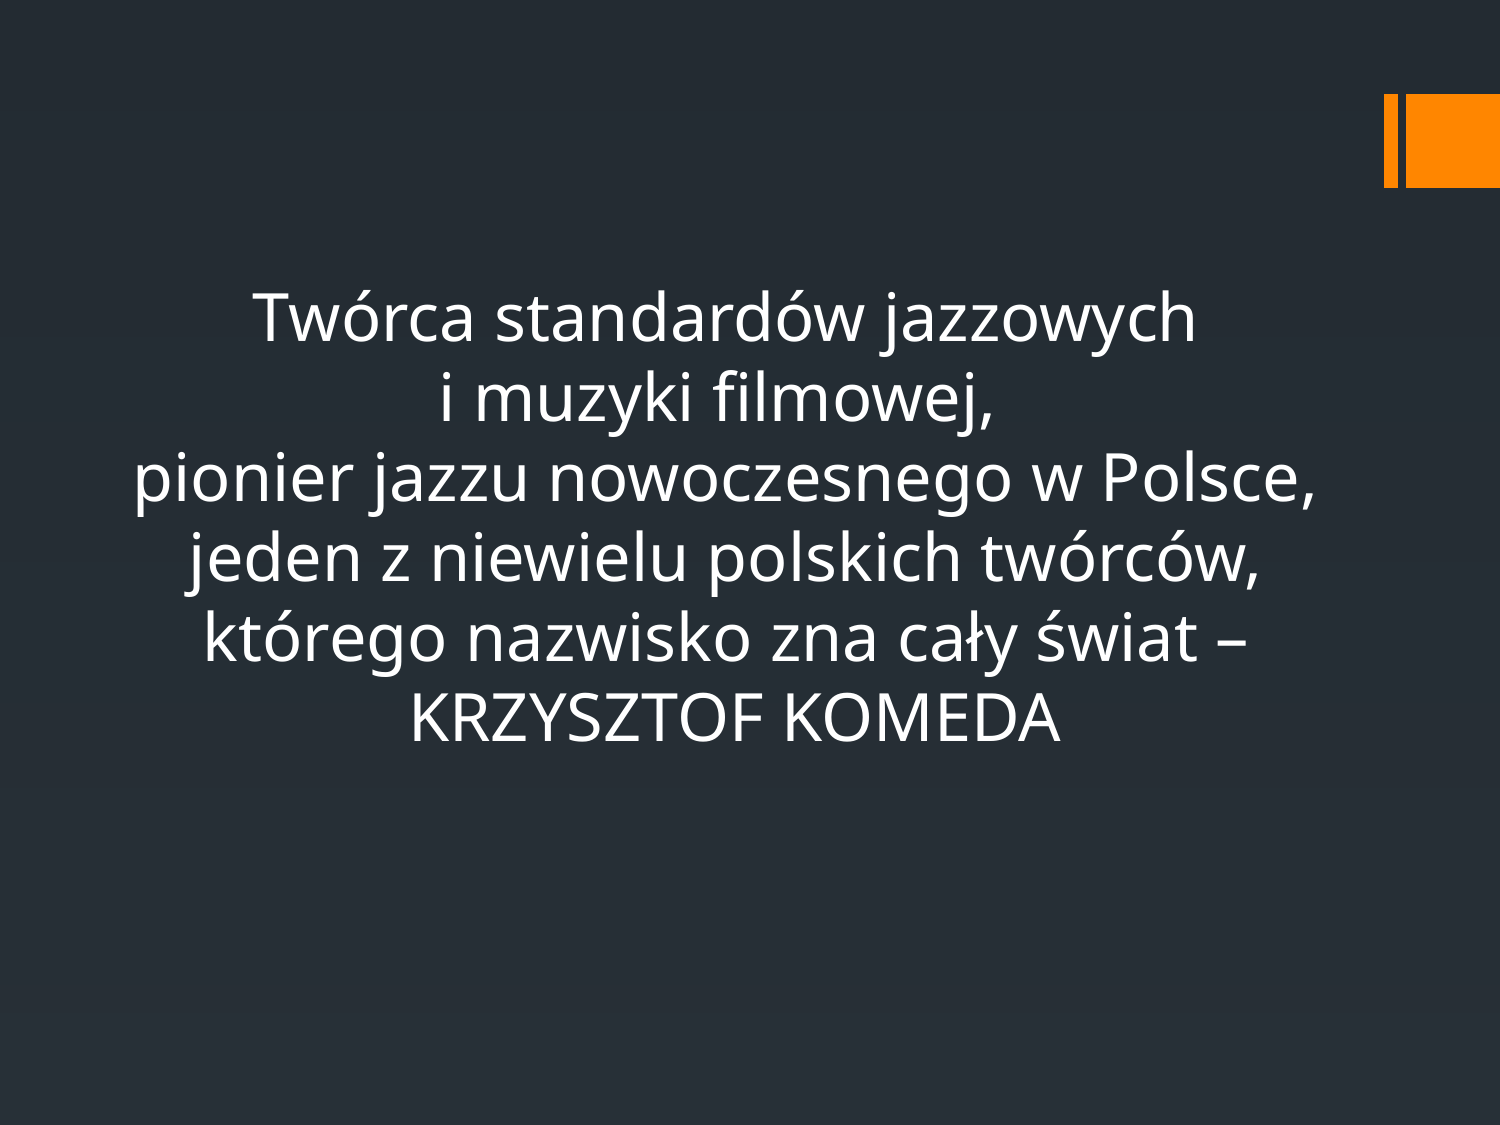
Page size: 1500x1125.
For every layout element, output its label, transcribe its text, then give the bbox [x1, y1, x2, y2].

text_box Twórca standardów jazzowych i muzyki filmowej, pionier jazzu nowoczesnego w Polsce, jeden z niewielu polskich twórców, którego nazwisko zna cały świat – KRZYSZTOF KOMEDA [112, 267, 1341, 762]
